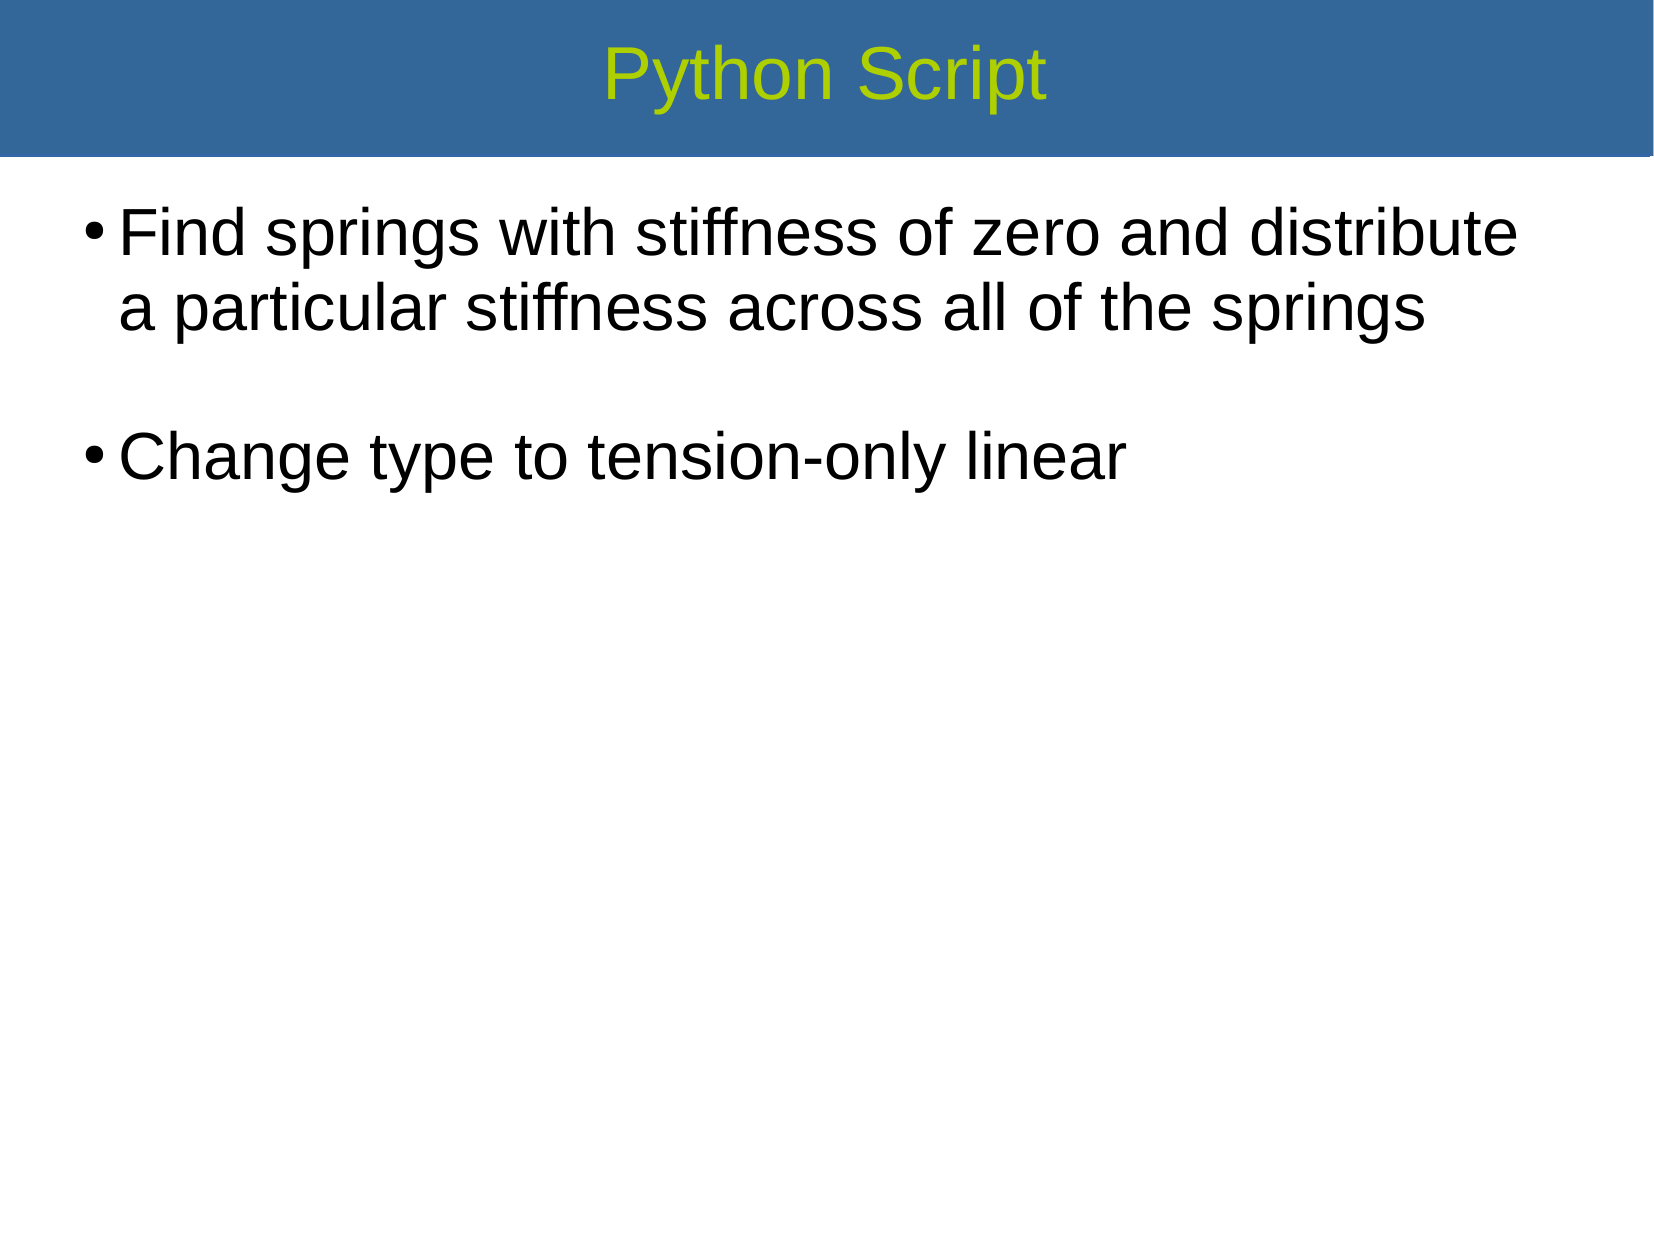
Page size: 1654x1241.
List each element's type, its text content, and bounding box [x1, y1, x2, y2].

text_box [0, 0, 1654, 156]
text_box Python Script [0, 24, 1651, 123]
subtitle Find springs with stiffness of zero and distribute a particular stiffness across all of the springs Change type to tension-only linear [82, 195, 1571, 1010]
